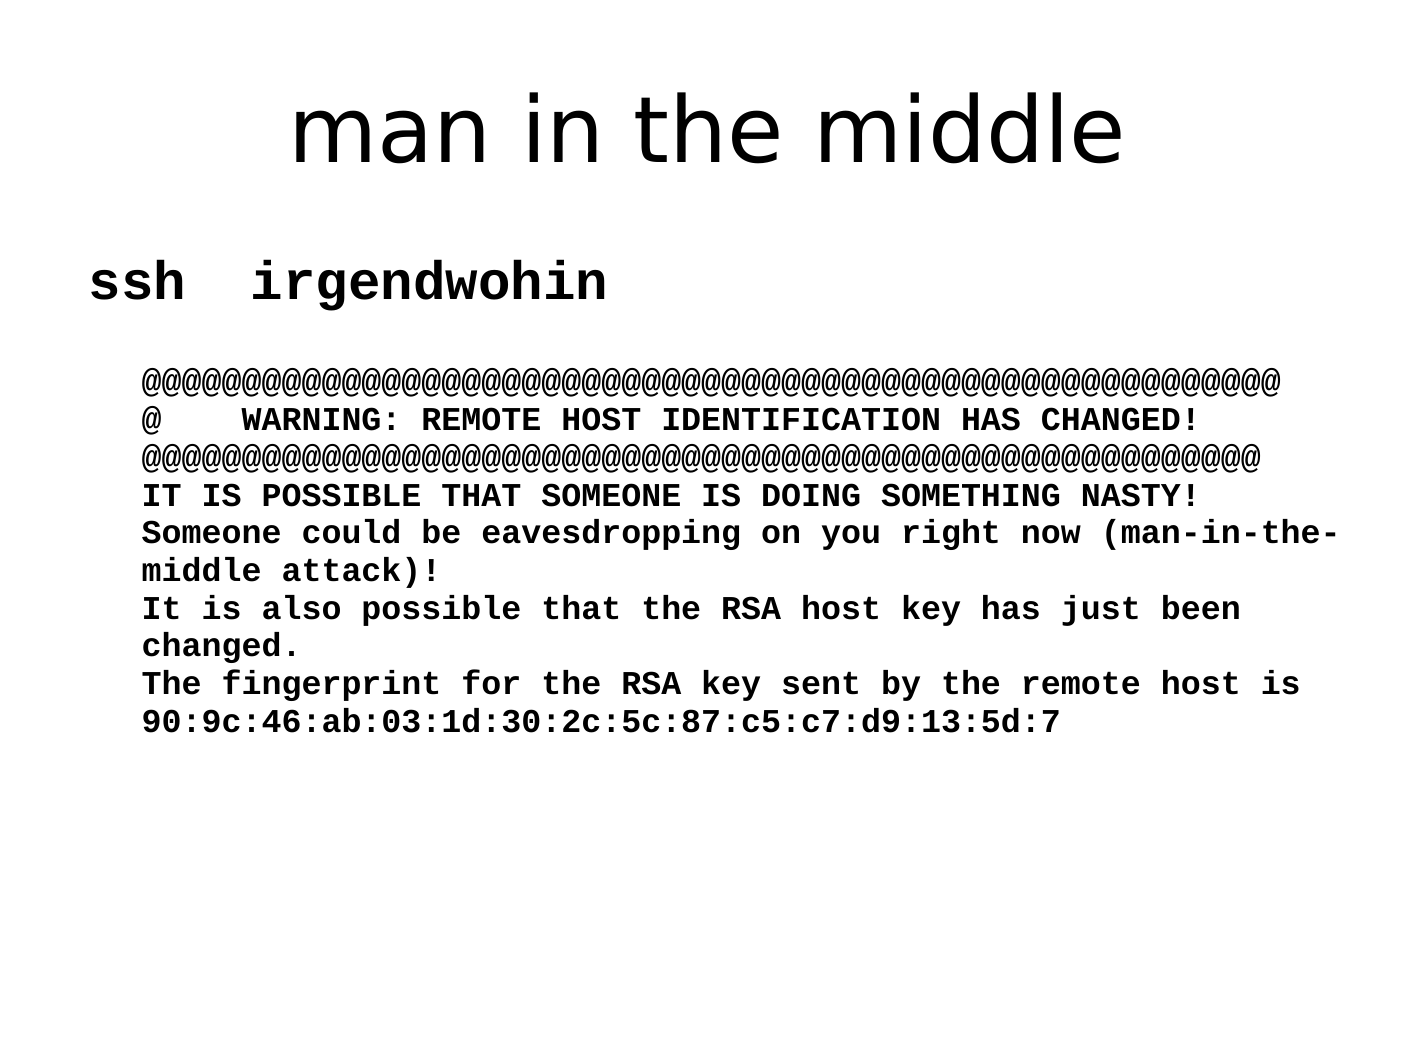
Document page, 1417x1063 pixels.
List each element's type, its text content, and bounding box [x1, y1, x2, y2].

list ssh irgendwohin @@@@@@@@@@@@@@@@@@@@@@@@@@@@@@@@@@@@@@@@@@@@@@@@@@@@@@@@@ @ WARNING: REMOTE HOST IDENTIFICATION HAS CHANGED! @@@@@@@@@@@@@@@@@@@@@@@@@@@@@@@@@@@@@@@@@@@@@@@@@@@@@@@@ IT IS POSSIBLE THAT SOMEONE IS DOING SOMETHING NASTY! Someone could be eavesdropping on you right now (man-in-the-middle attack)! It is also possible that the RSA host key has just been changed. The fingerprint for the RSA key sent by the remote host is 90:9c:46:ab:03:1d:30:2c:5c:87:c5:c7:d9:13:5d:7 [70, 254, 1346, 941]
title man in the middle [70, 49, 1346, 213]
